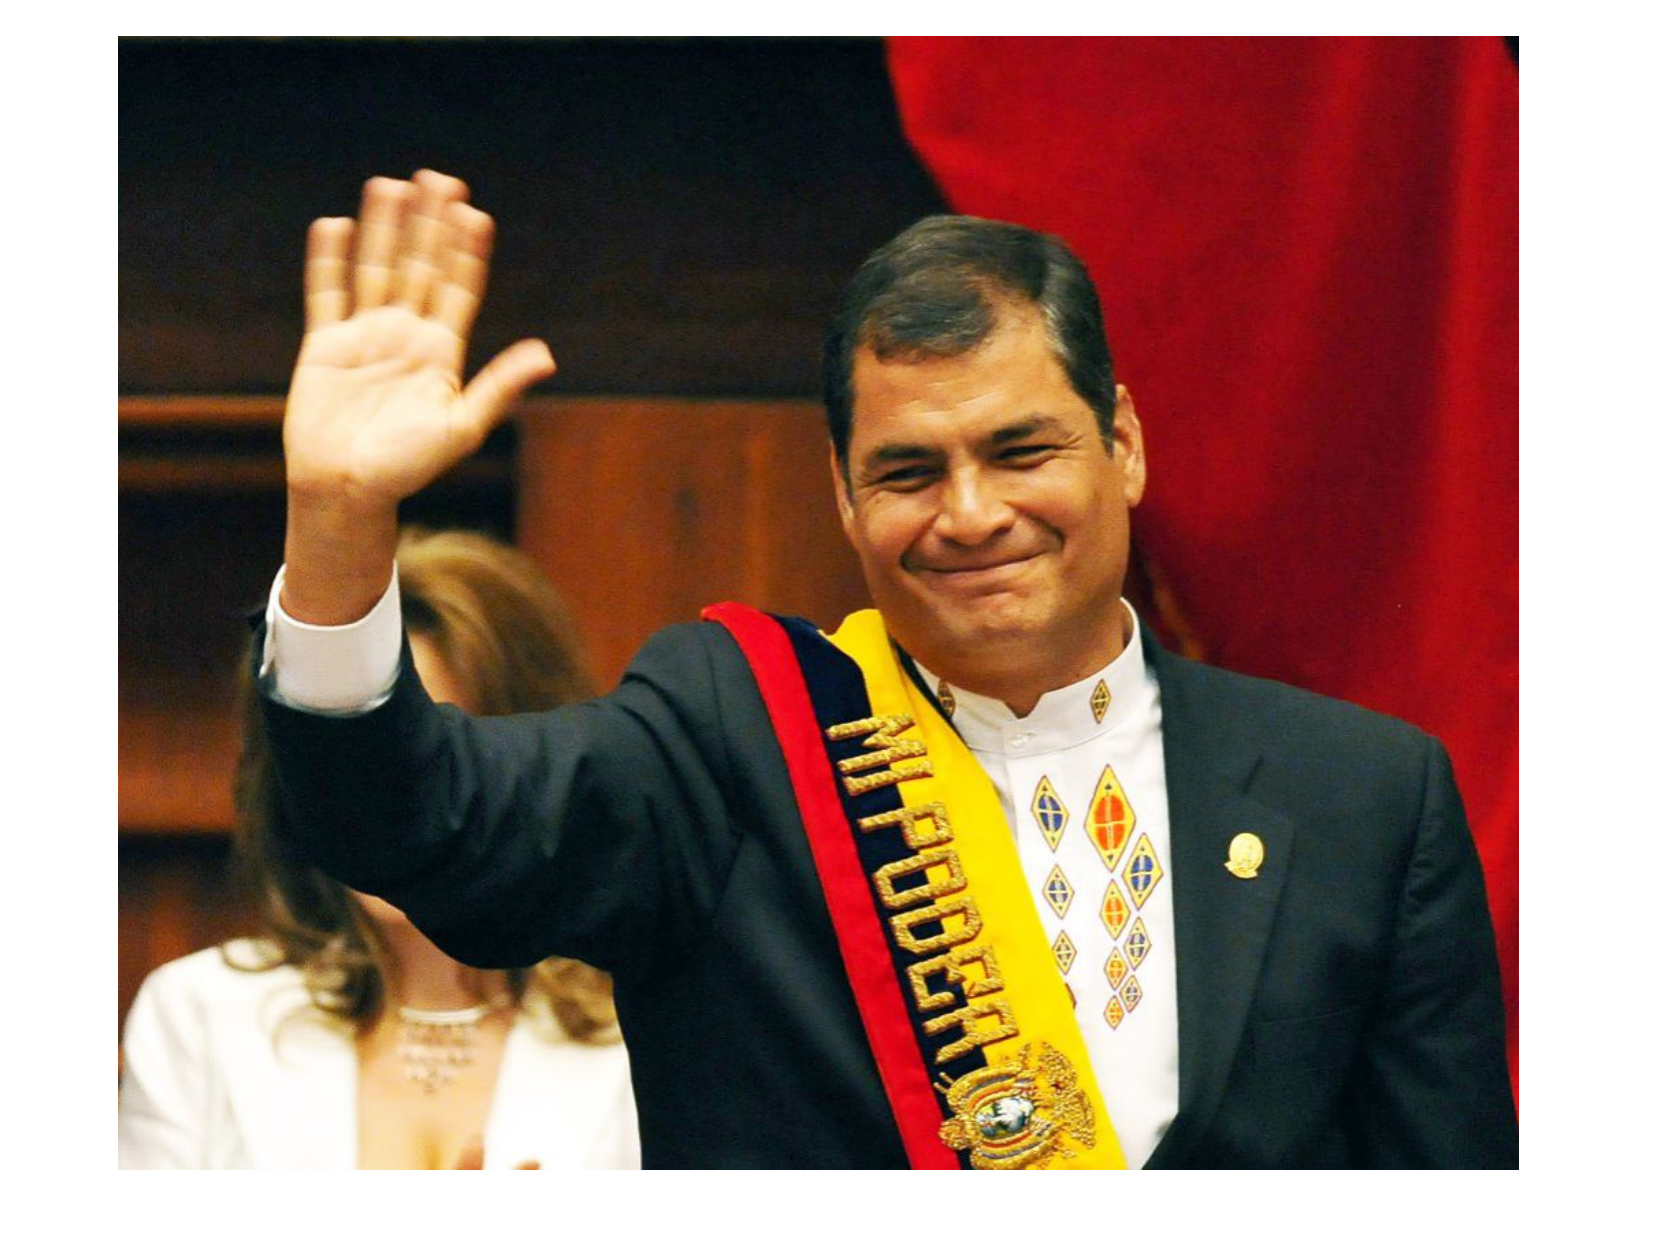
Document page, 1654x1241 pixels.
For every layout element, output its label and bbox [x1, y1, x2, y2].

picture [118, 36, 1519, 1170]
